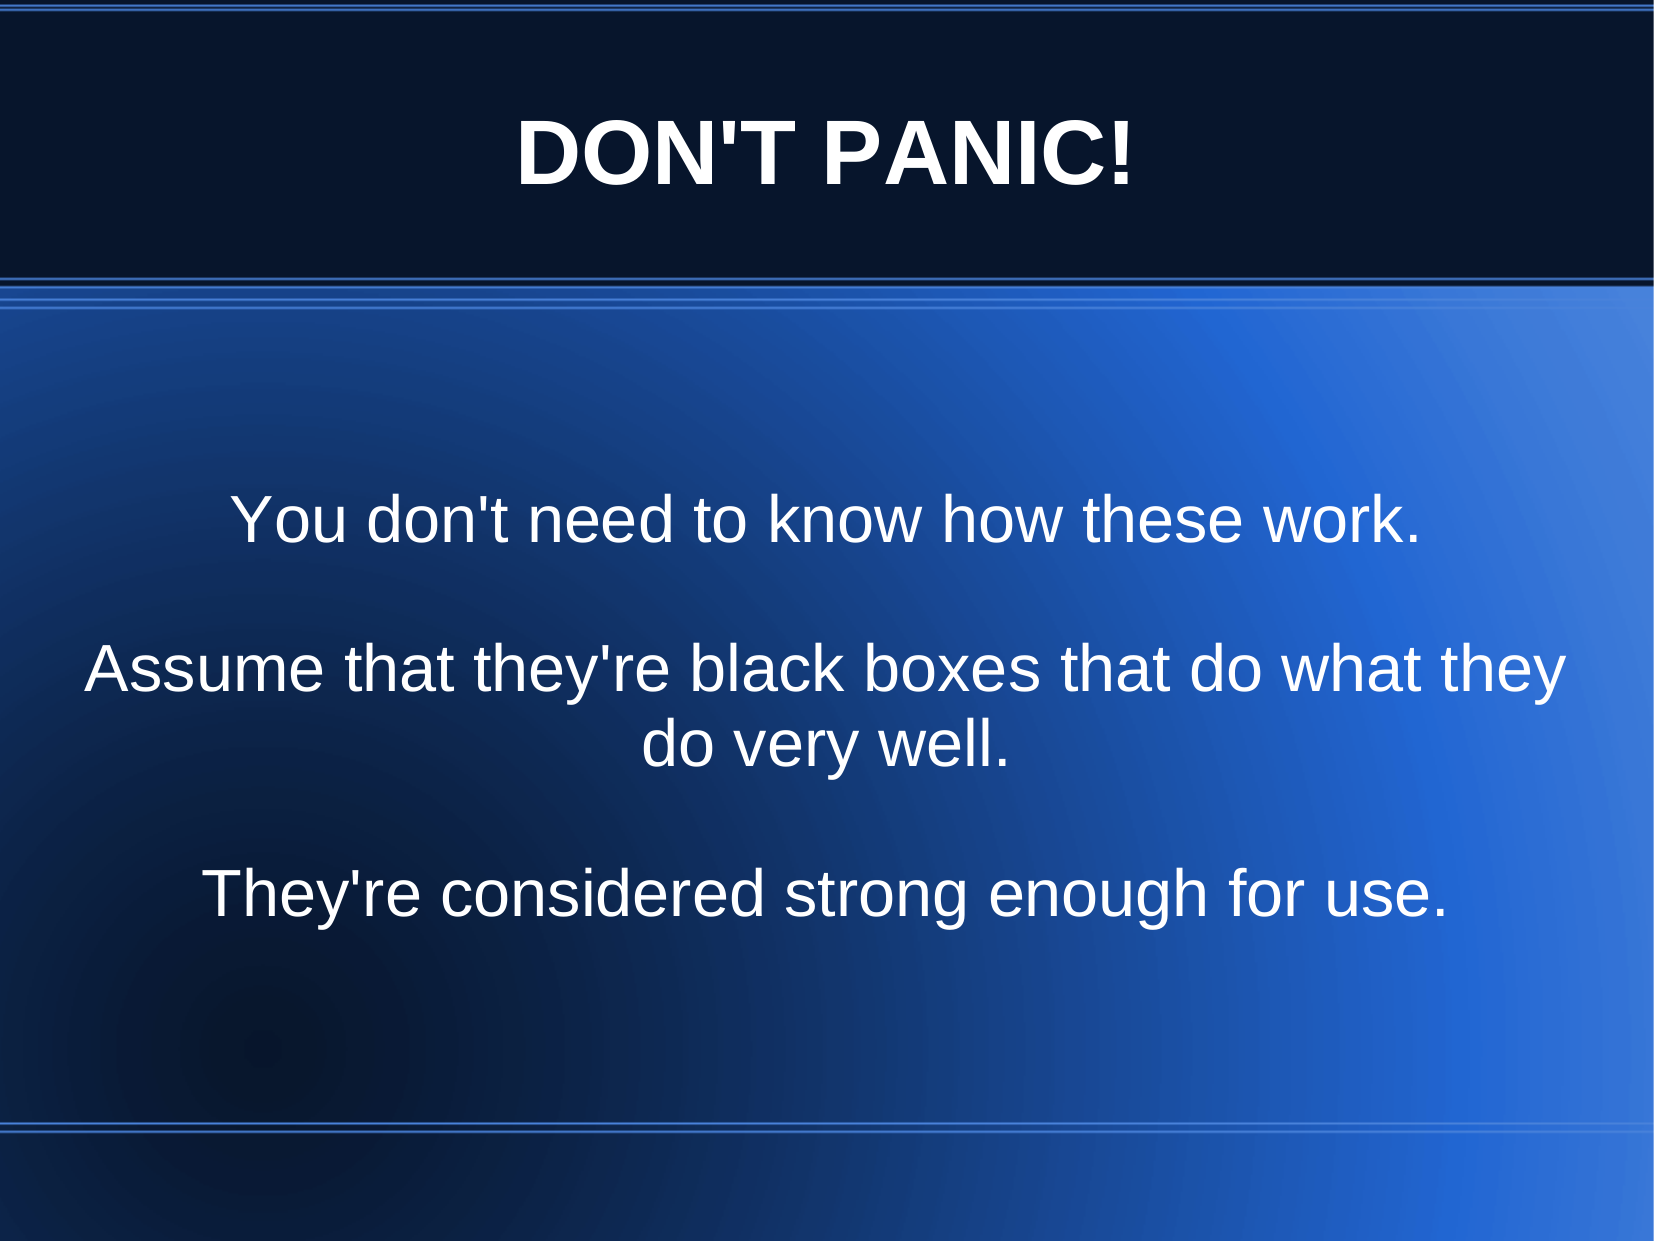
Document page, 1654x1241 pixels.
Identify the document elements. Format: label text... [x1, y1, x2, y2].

picture [0, 0, 1654, 1241]
subtitle You don't need to know how these work. Assume that they're black boxes that do what they do very well. They're considered strong enough for use. [82, 362, 1571, 1050]
title DON'T PANIC! [82, 49, 1571, 257]
